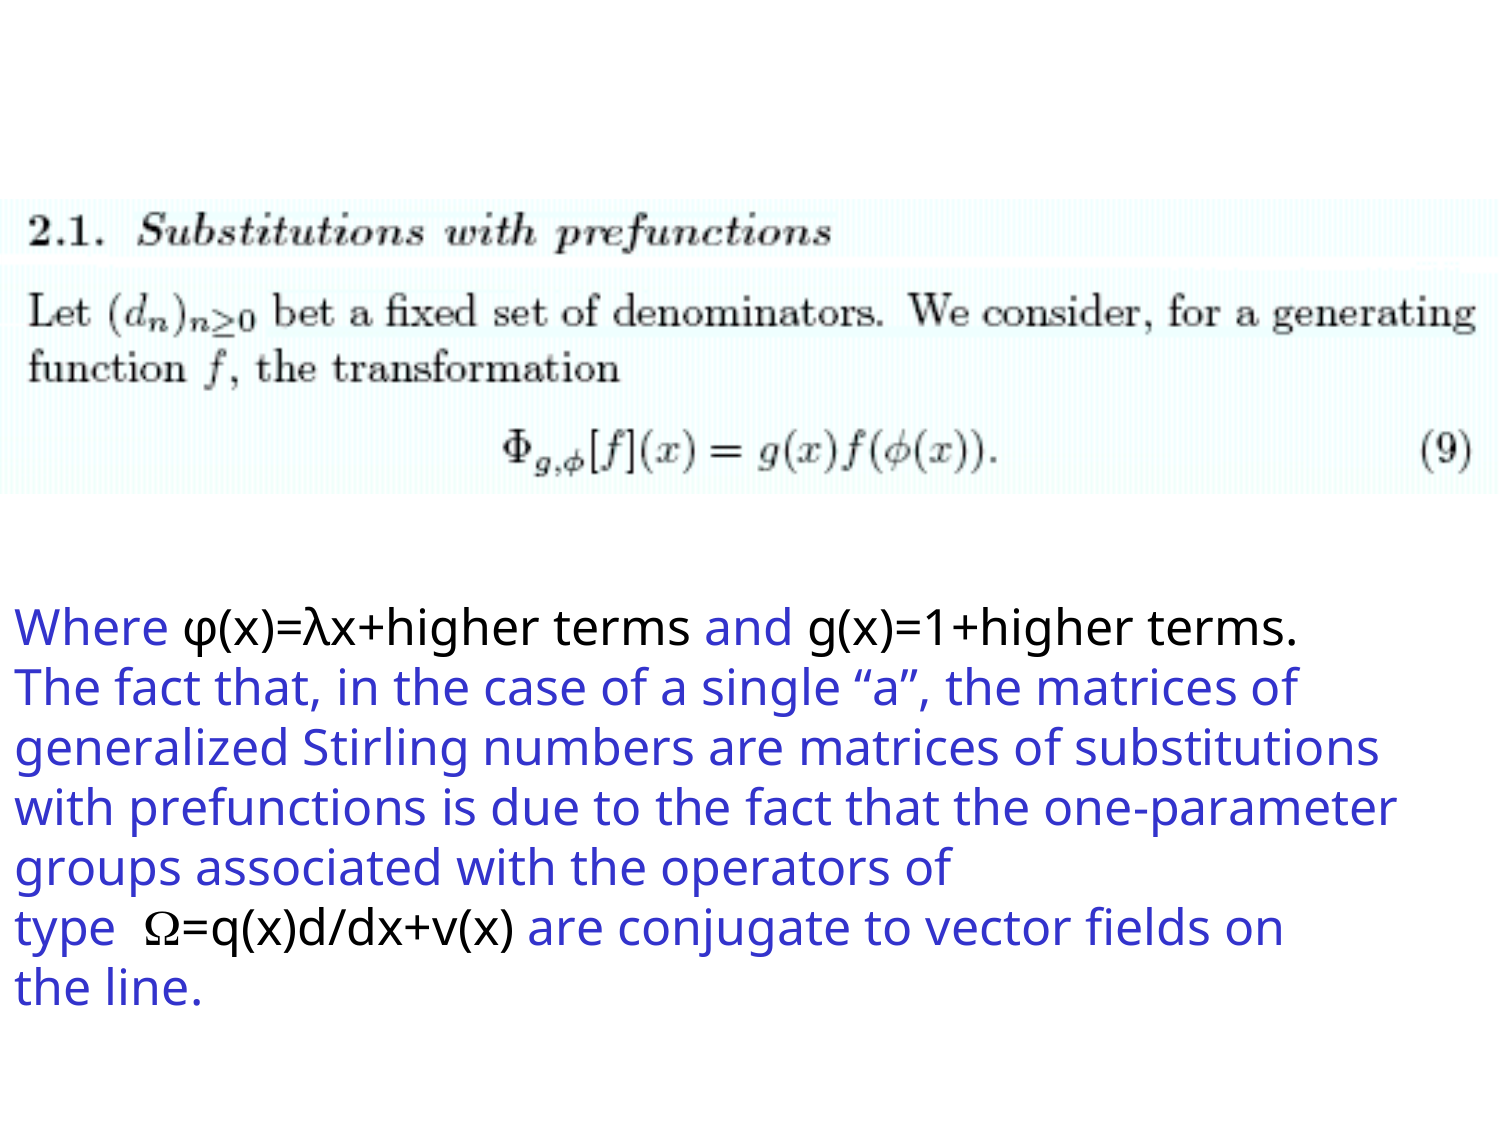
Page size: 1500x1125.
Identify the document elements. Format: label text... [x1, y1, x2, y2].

text_box Where φ(x)=λx+higher terms and g(x)=1+higher terms. The fact that, in the case of a single “a”, the matrices of generalized Stirling numbers are matrices of substitutions with prefunctions is due to the fact that the one-parameter groups associated with the operators of type =q(x)d/dx+v(x) are conjugate to vector fields on the line. [0, 587, 1500, 1023]
picture [0, 199, 1500, 494]
